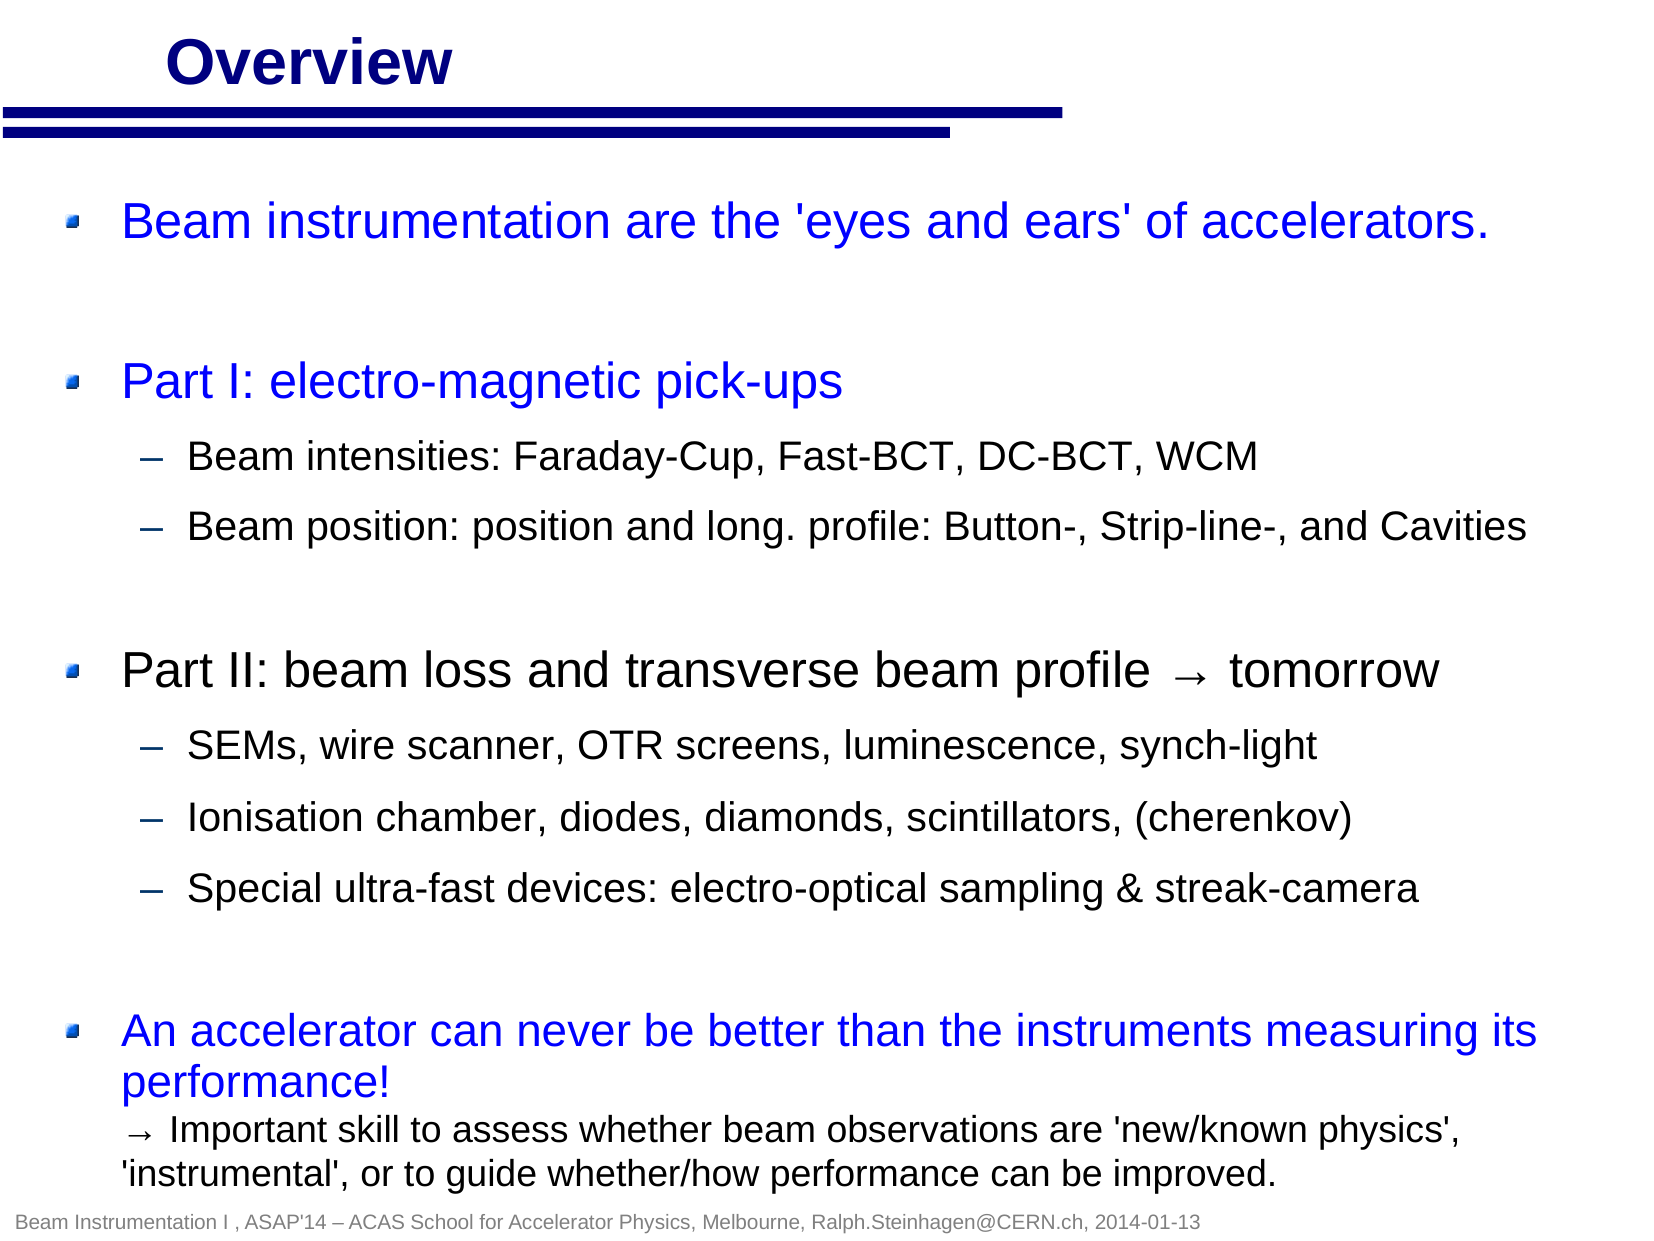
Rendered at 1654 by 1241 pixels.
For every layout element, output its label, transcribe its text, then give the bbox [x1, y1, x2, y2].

title Overview [165, 0, 1323, 124]
list Beam instrumentation are the 'eyes and ears' of accelerators. Part I: electro-magnetic pick-ups Beam intensities: Faraday-Cup, Fast-BCT, DC-BCT, WCM Beam position: position and long. profile: Button-, Strip-line-, and Cavities Part II: beam loss and transverse beam profile → tomorrow SEMs, wire scanner, OTR screens, luminescence, synch-light Ionisation chamber, diodes, diamonds, scintillators, (cherenkov) Special ultra-fast devices: electro-optical sampling & streak-camera An accelerator can never be better than the instruments measuring its performance! → Important skill to assess whether beam observations are 'new/known physics', 'instrumental', or to guide whether/how performance can be improved. [65, 192, 1628, 1205]
